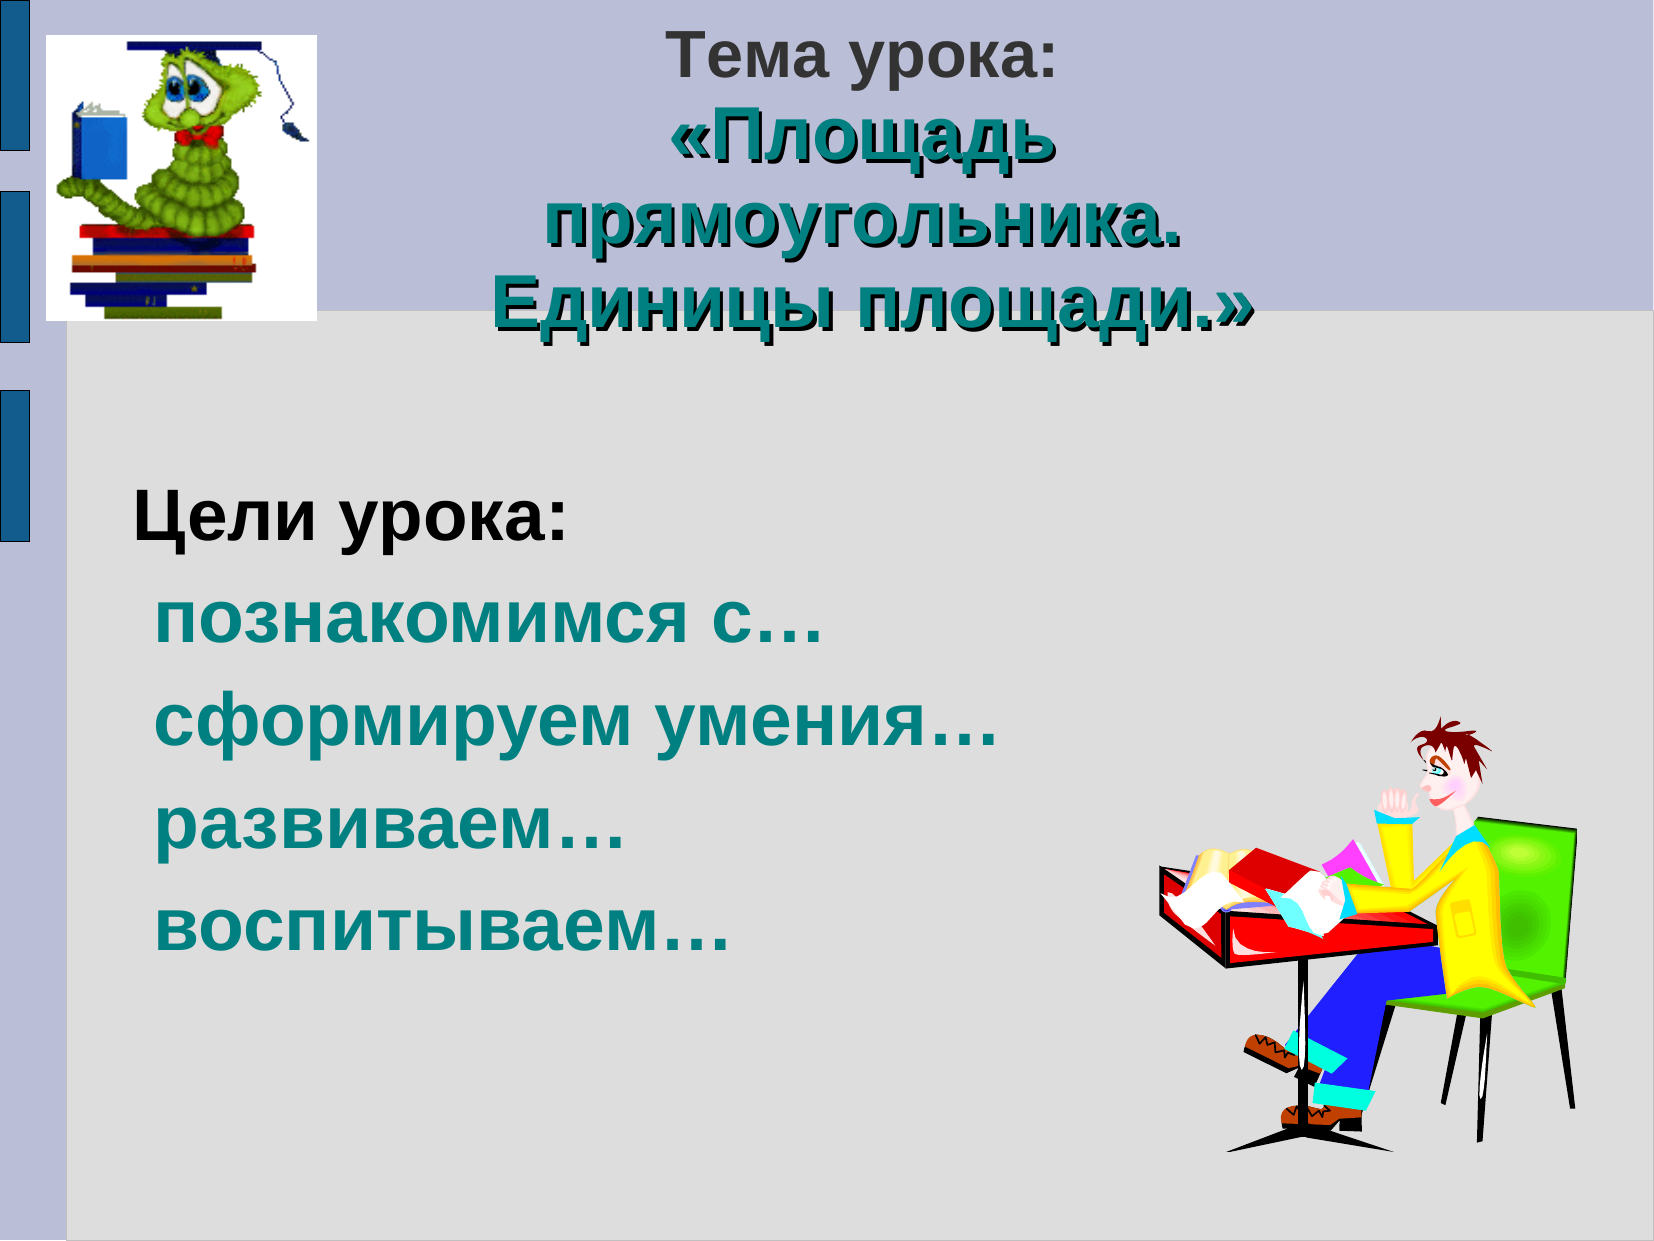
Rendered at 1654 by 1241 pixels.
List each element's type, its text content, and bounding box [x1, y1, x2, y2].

picture [46, 35, 317, 321]
text_box Тема урока: «Площадь прямоугольника. Единицы площади.» [354, 17, 1371, 344]
picture [1151, 704, 1577, 1152]
text_box Цели урока: познакомимся с… сформируем умения… развиваем… воспитываем… [118, 464, 1152, 1093]
